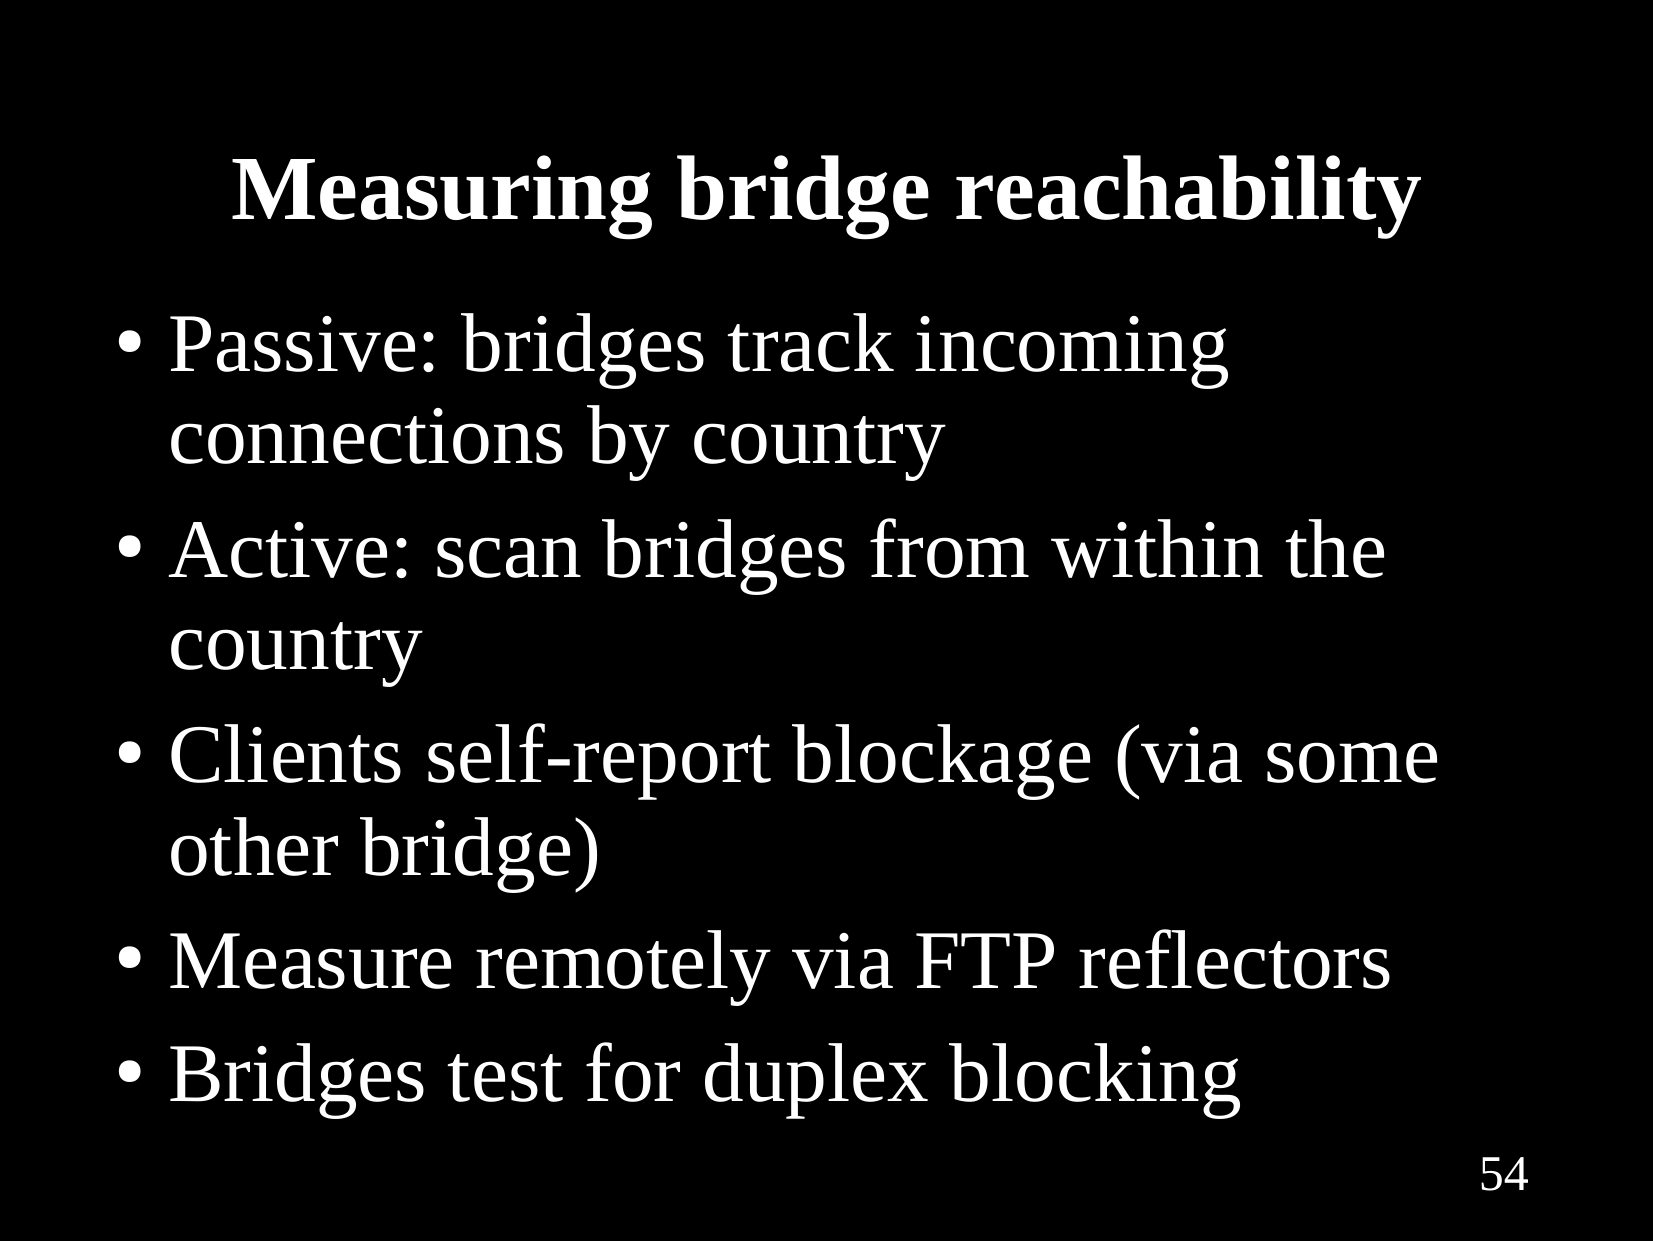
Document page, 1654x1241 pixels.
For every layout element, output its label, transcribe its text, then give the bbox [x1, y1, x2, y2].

title Measuring bridge reachability [122, 92, 1534, 284]
list Passive: bridges track incoming connections by country Active: scan bridges from within the country Clients self-report blockage (via some other bridge) Measure remotely via FTP reflectors Bridges test for duplex blocking [97, 297, 1580, 1157]
